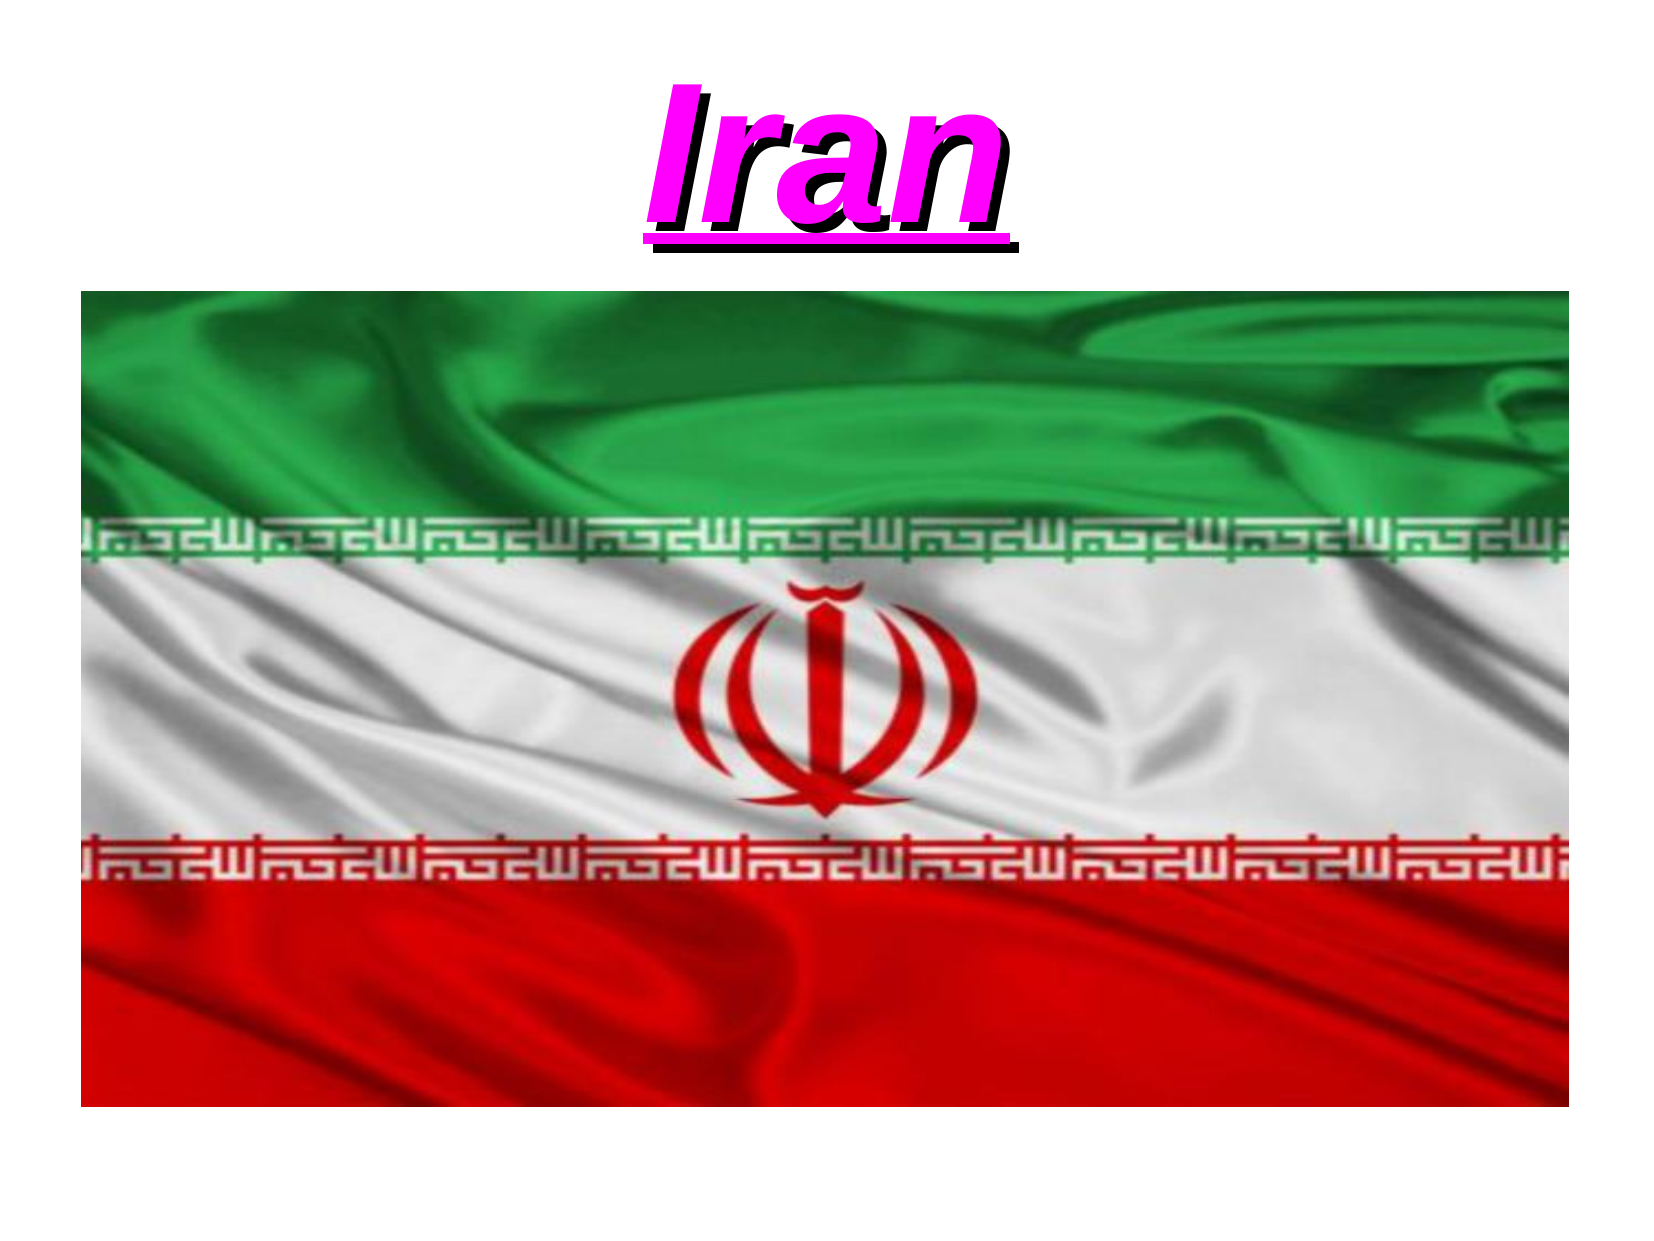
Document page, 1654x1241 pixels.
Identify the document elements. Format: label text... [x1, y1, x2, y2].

picture [81, 291, 1569, 1107]
title Iran [82, 41, 1571, 265]
